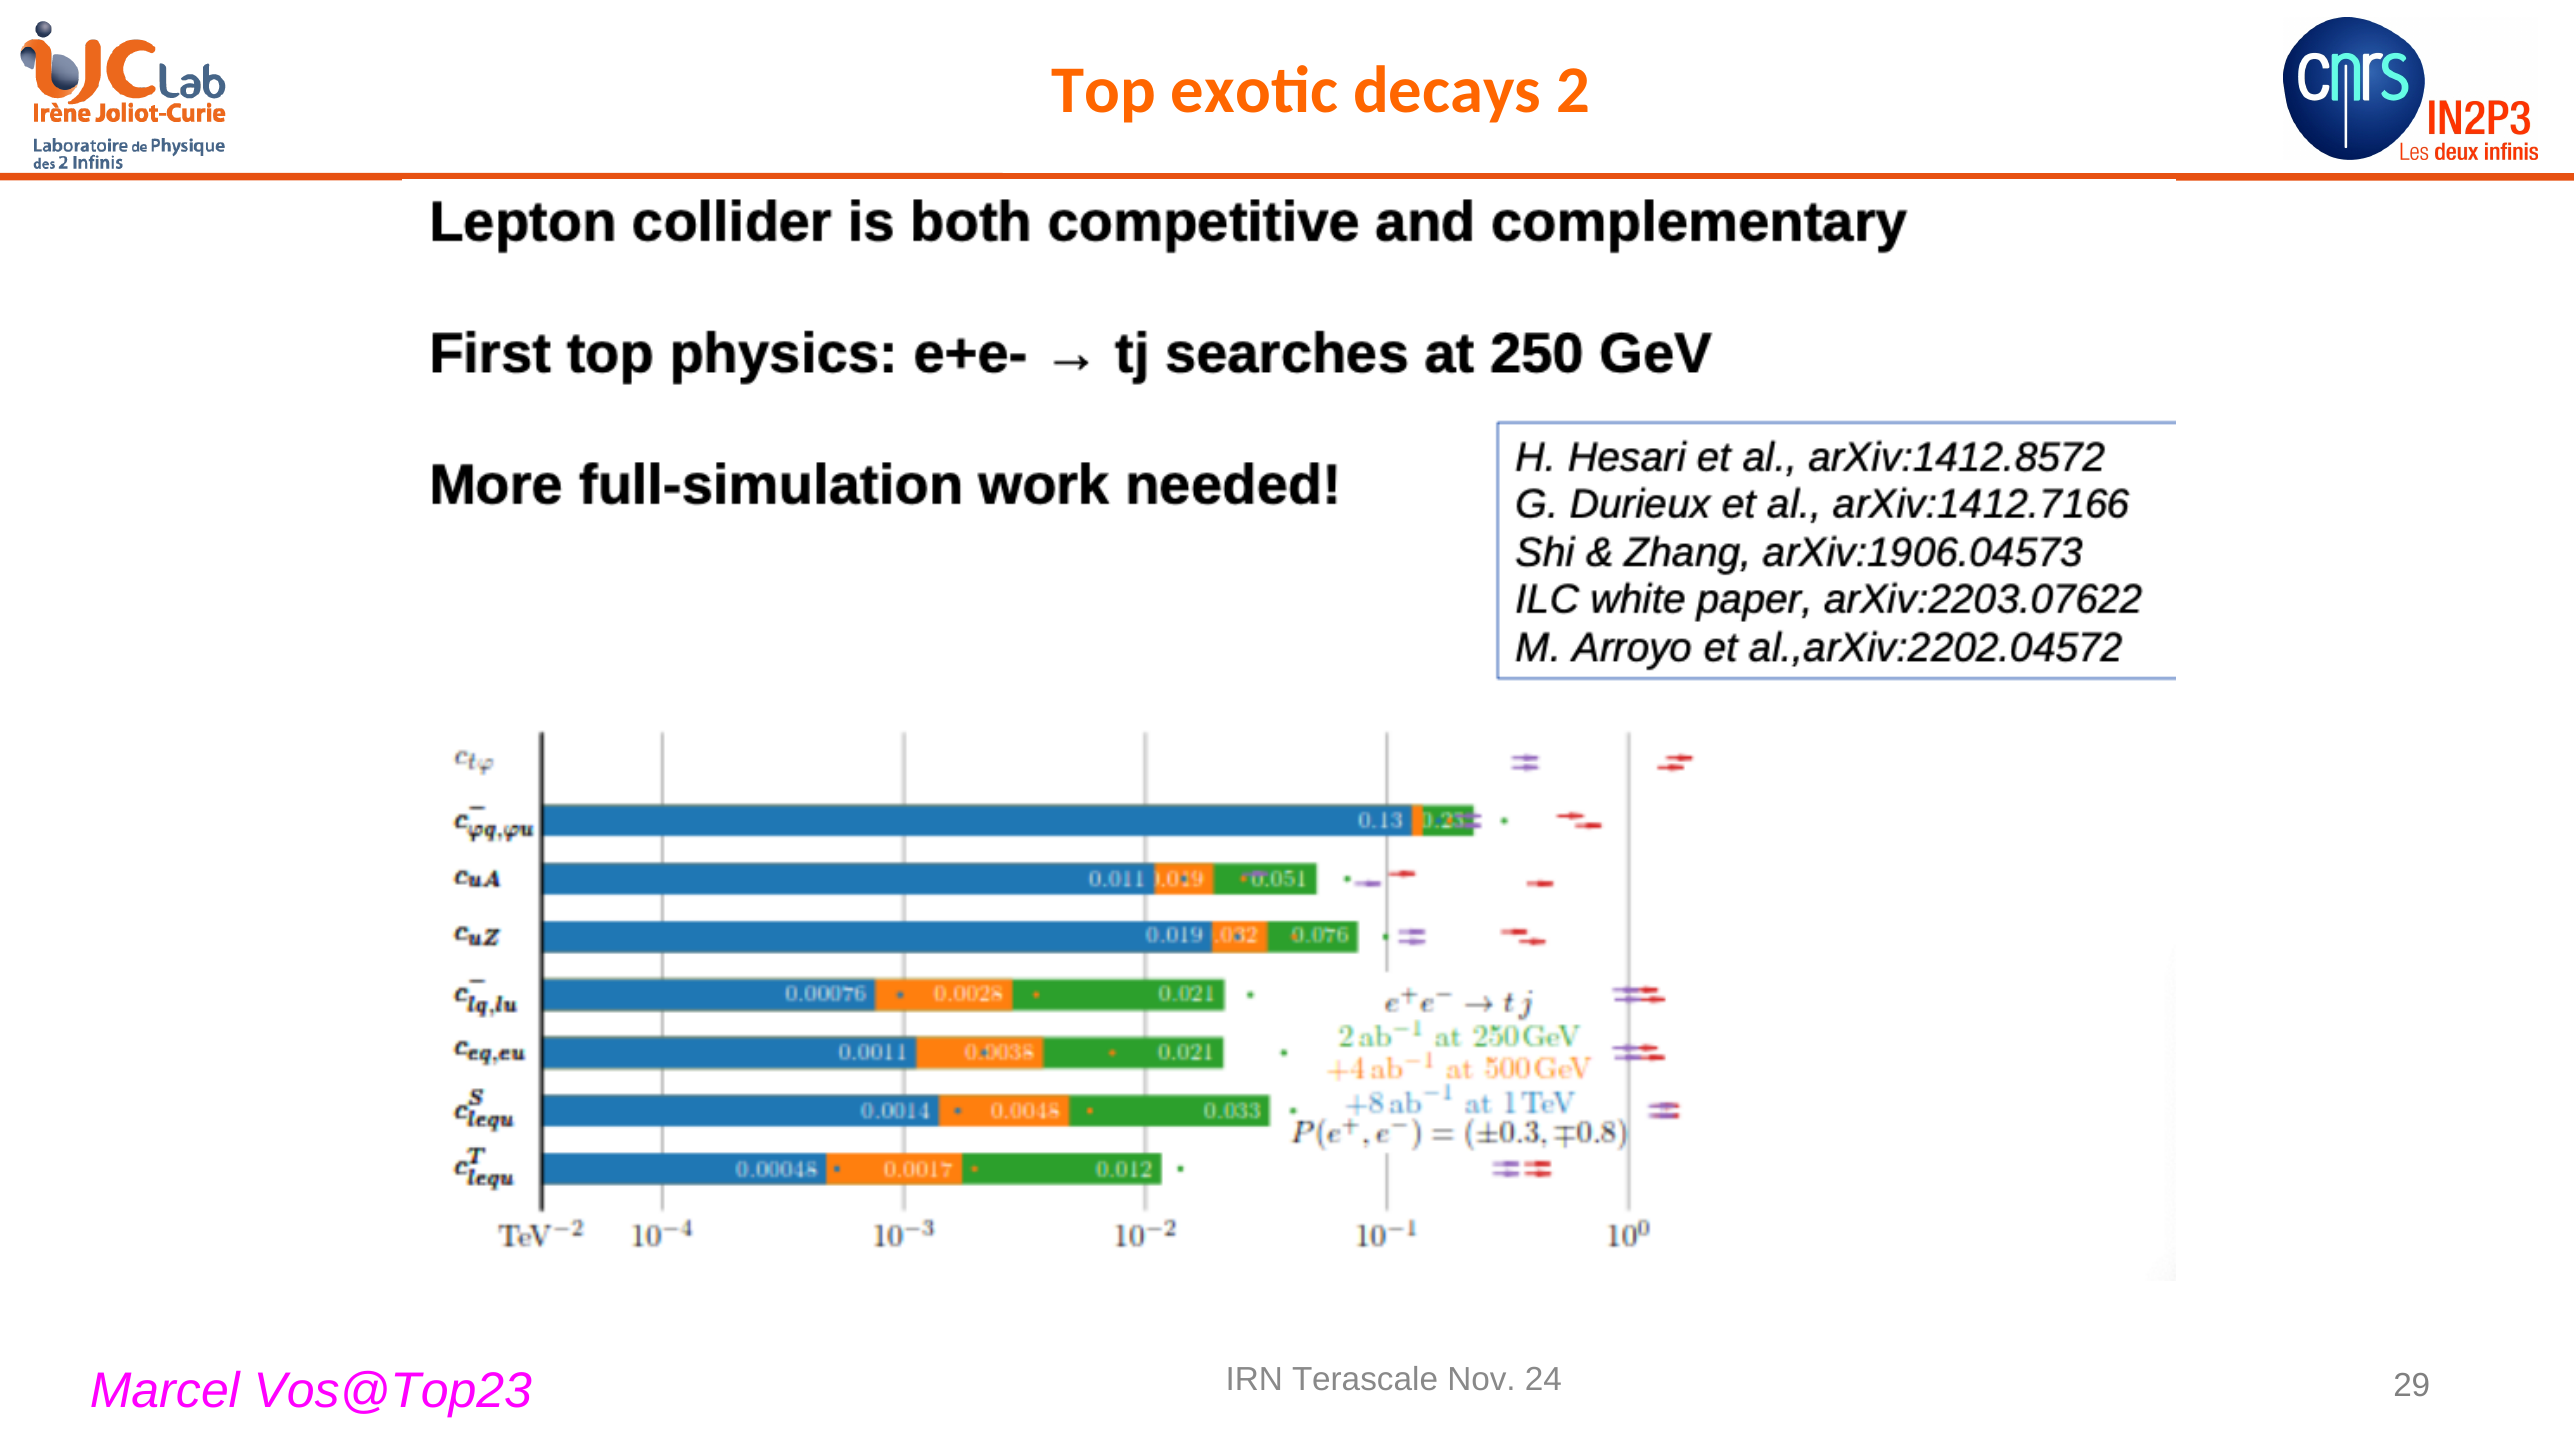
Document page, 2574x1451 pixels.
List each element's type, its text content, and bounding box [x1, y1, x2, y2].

picture [4, 6, 241, 184]
title Top exotic decays 2 [226, 9, 2415, 162]
picture [2415, 17, 2538, 160]
picture [402, 179, 2176, 1281]
text_box Marcel Vos@Top23 [75, 1350, 548, 1425]
